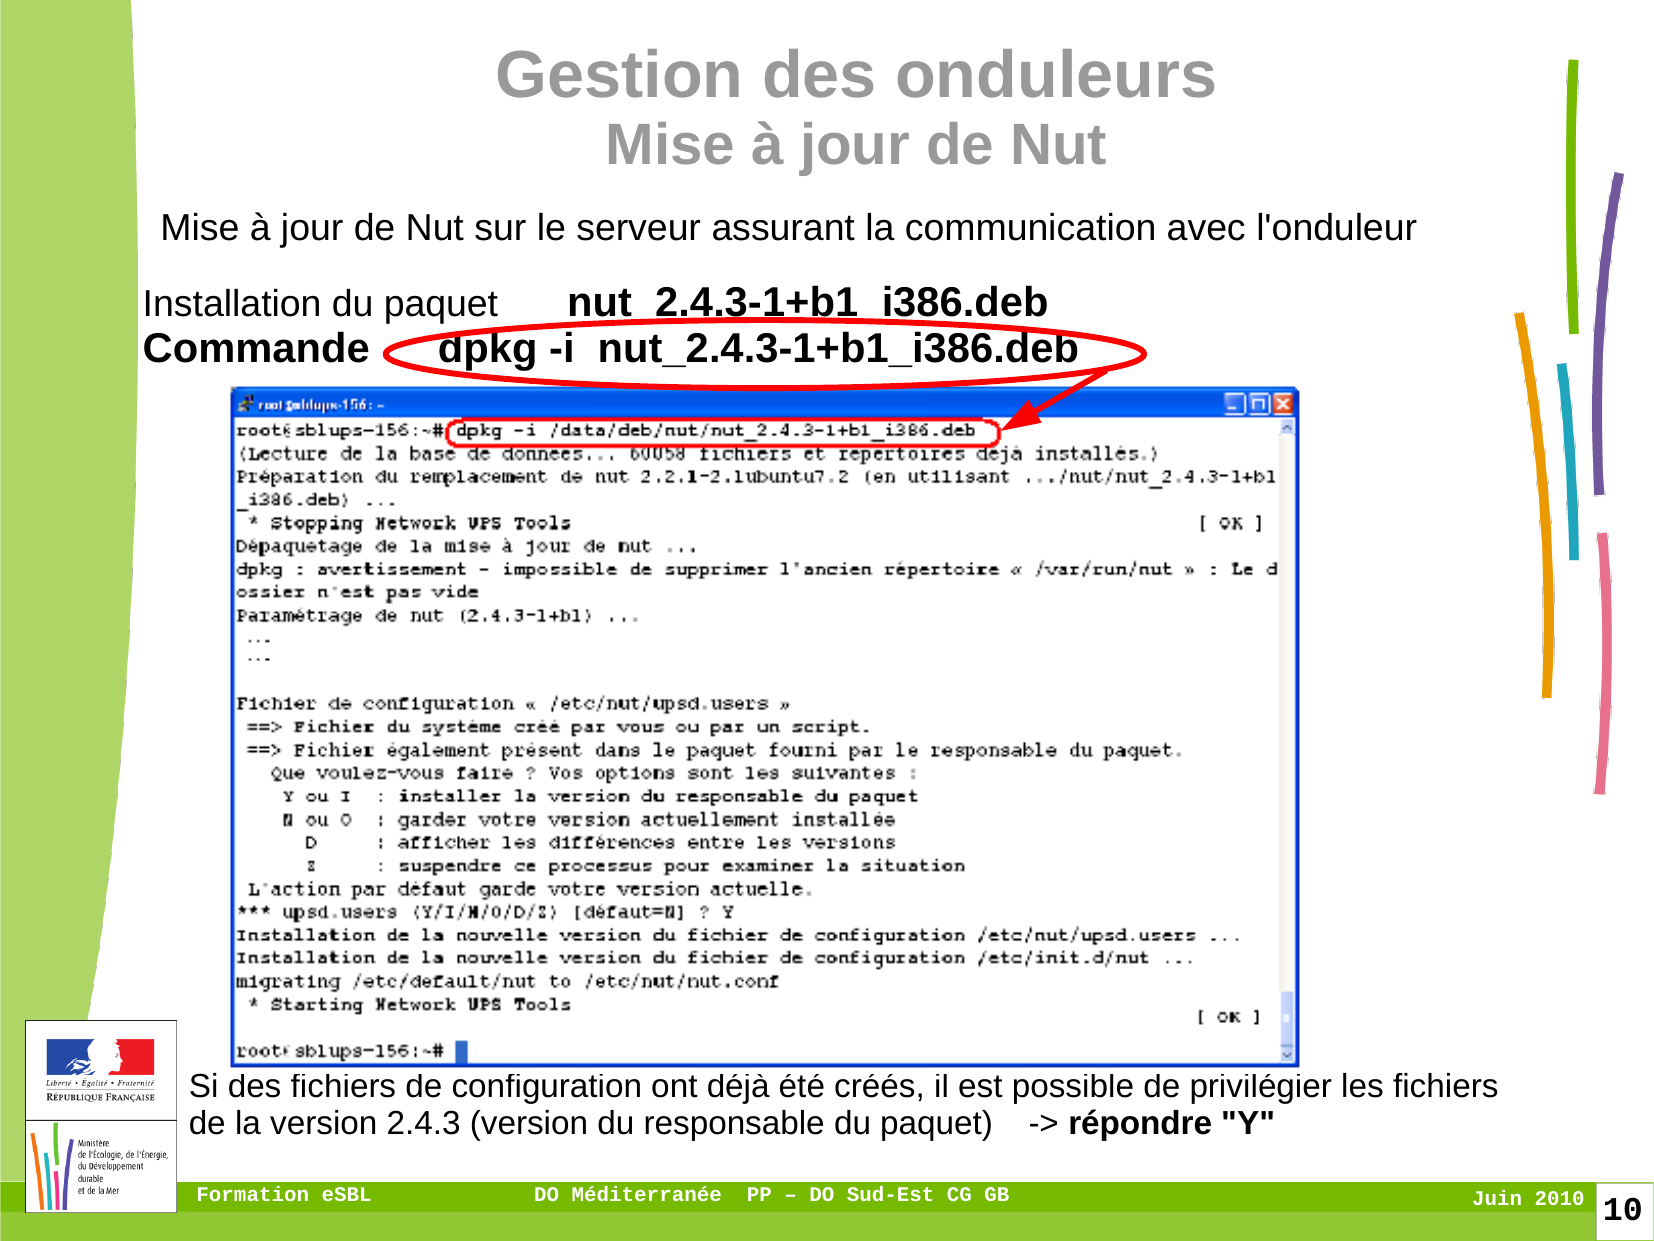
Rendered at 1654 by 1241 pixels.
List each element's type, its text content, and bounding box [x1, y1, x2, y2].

picture [225, 381, 1306, 1074]
title Gestion des onduleurs Mise à jour de Nut [147, 36, 1566, 178]
picture [606, 381, 924, 385]
list Mise à jour de Nut sur le serveur assurant la communication avec l'onduleur Installation du paquet nut_2.4.3-1+b1_i386.deb Commande dpkg -i nut_2.4.3-1+b1_i386.deb Si des fichiers de configuration ont déjà été créés, il est possible de privilégier les fichiers de la version 2.4.3 (version du responsable du paquet) -> répondre "Y" [142, 206, 1506, 1241]
picture [0, 0, 1654, 1241]
